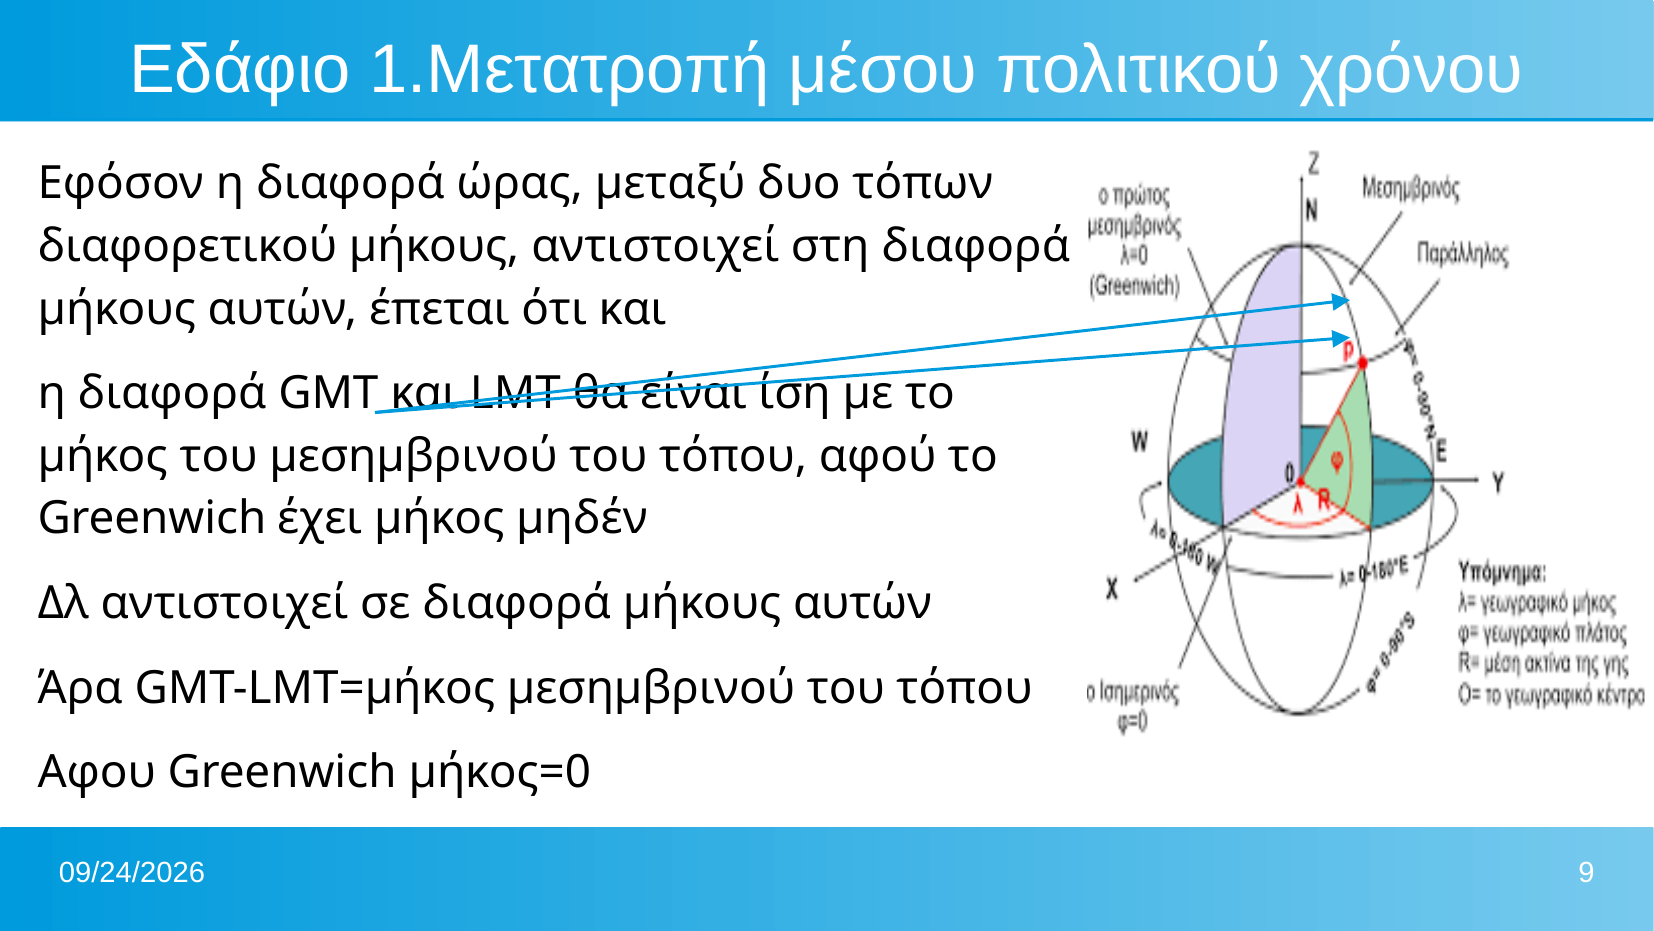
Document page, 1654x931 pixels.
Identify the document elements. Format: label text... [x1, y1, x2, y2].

title Εδάφιο 1.Μετατροπή μέσου πολιτικού χρόνου [59, 29, 1595, 108]
list Εφόσον η διαφορά ώρας, μεταξύ δυο τόπων διαφορετικού μήκους, αντιστοιχεί στη διαφορά μήκους αυτών, έπεται ότι και η διαφορά GΜΤ και LΜΤ θα είναι ίση με το μήκος του μεσημβρινού του τόπου, αφού το Greenwich έχει μήκος μηδέν Δλ αντιστοιχεί σε διαφορά μήκους αυτών Άρα GMT-LMT=μήκος μεσημβρινού του τόπου Αφου Greenwich μήκος=0 [37, 150, 1088, 788]
picture [1087, 149, 1651, 751]
list Εφόσον η διαφορά ώρας, μεταξύ δυο τόπων διαφορετικού μήκους, αντιστοιχεί στη διαφορά μήκους αυτών, έπεται ότι και η διαφορά GΜΤ και LΜΤ θα είναι ίση με το μήκος του μεσημβρινού του τόπου, αφού το Greenwich έχει μήκος μηδέν Δλ αντιστοιχεί σε διαφορά μήκους αυτών Άρα GMT-LMT=μήκος μεσημβρινού του τόπου Αφου Greenwich μήκος=0 [497, 332, 1087, 401]
